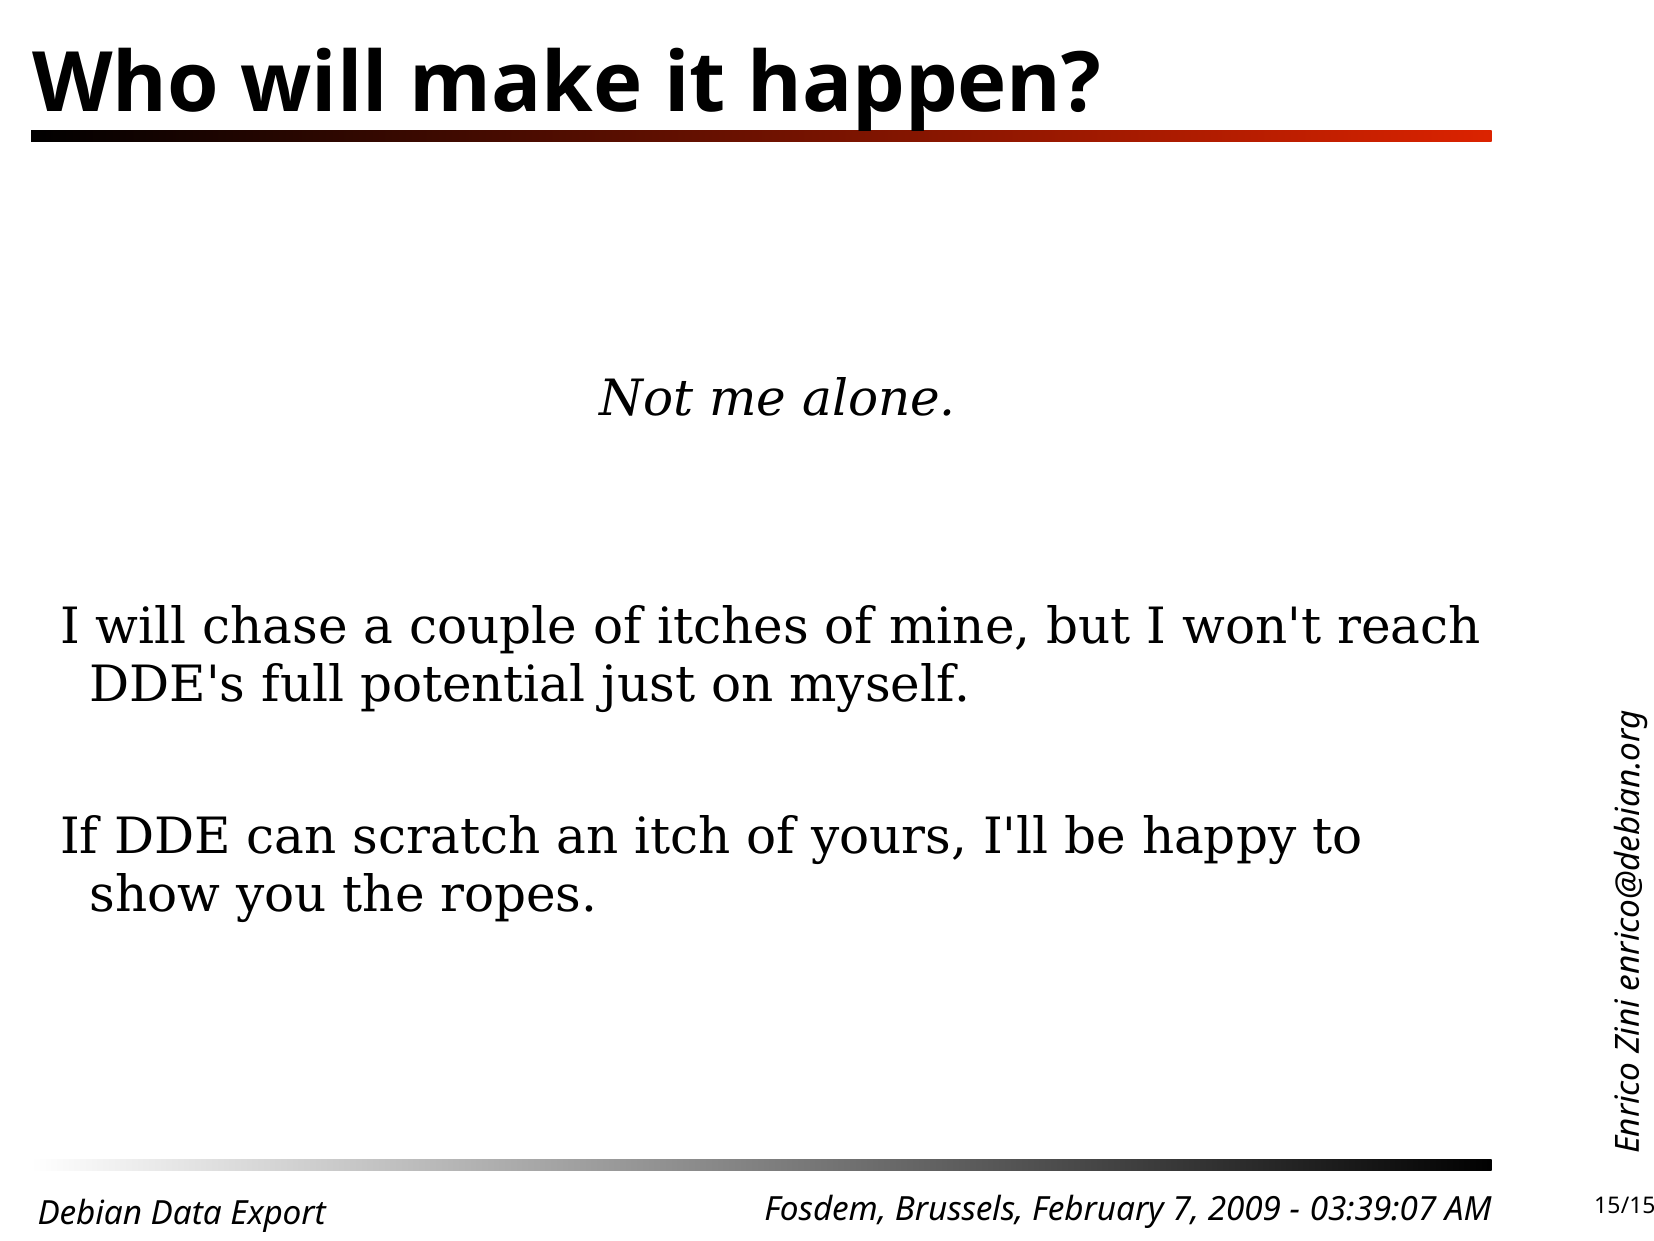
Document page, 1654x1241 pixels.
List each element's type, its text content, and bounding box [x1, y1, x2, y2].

text_box Not me alone. I will chase a couple of itches of mine, but I won't reach DDE's full potential just on myself. If DDE can scratch an itch of yours, I'll be happy to show you the ropes. [60, 217, 1496, 1138]
text_box Who will make it happen? [32, 22, 1595, 157]
